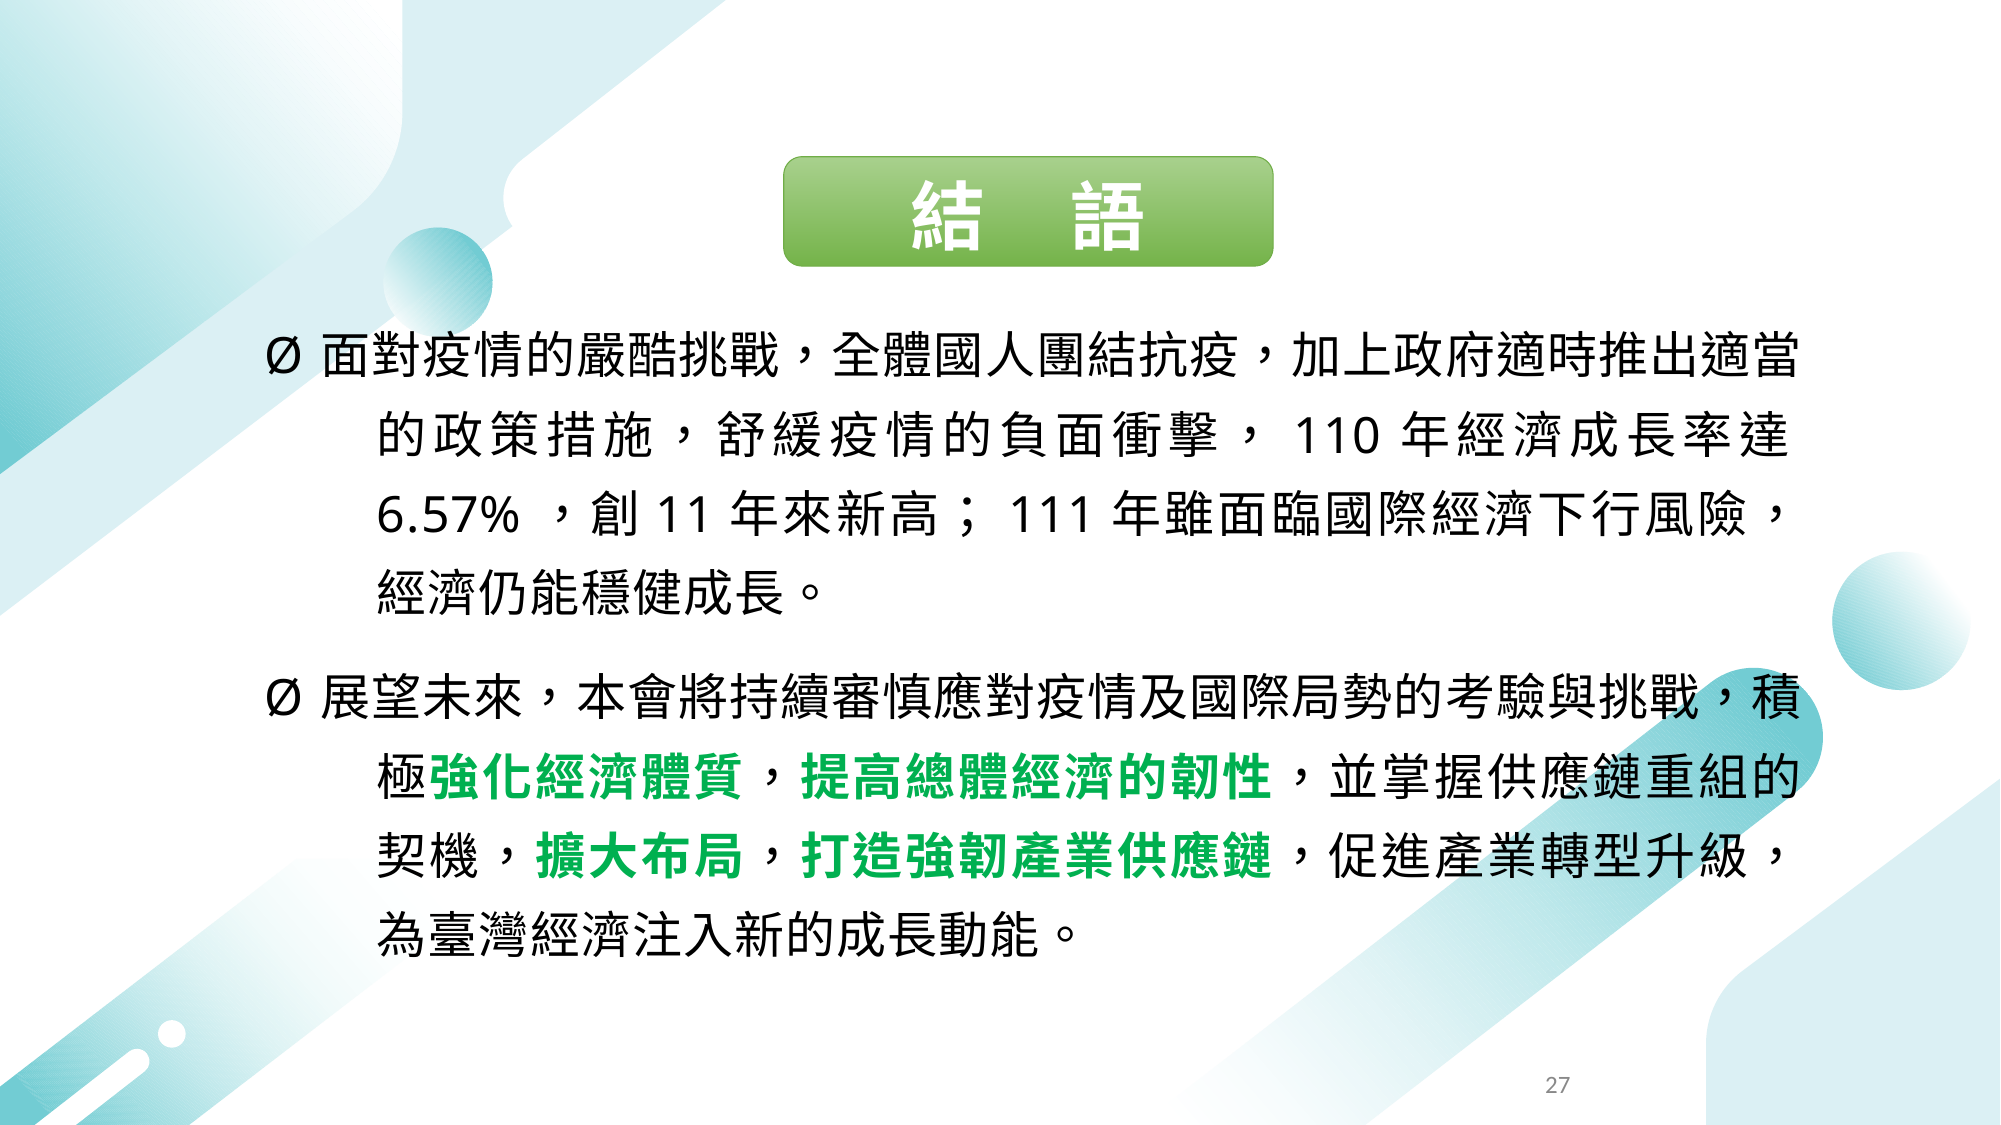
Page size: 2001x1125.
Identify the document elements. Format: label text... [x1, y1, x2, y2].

text_box [1530, 1053, 1981, 1114]
text_box 結 語 [783, 156, 1274, 267]
text_box 面對疫情的嚴酷挑戰，全體國人團結抗疫，加上政府適時推出適當的政策措施，舒緩疫情的負面衝擊，110年經濟成長率達6.57%，創11年來新高；111年雖面臨國際經濟下行風險，經濟仍能穩健成長。 展望未來，本會將持續審慎應對疫情及國際局勢的考驗與挑戰，積極強化經濟體質，提高總體經濟的韌性，並掌握供應鏈重組的契機，擴大布局，打造強韌產業供應鏈，促進產業轉型升級，為臺灣經濟注入新的成長動能。 [249, 297, 1818, 969]
